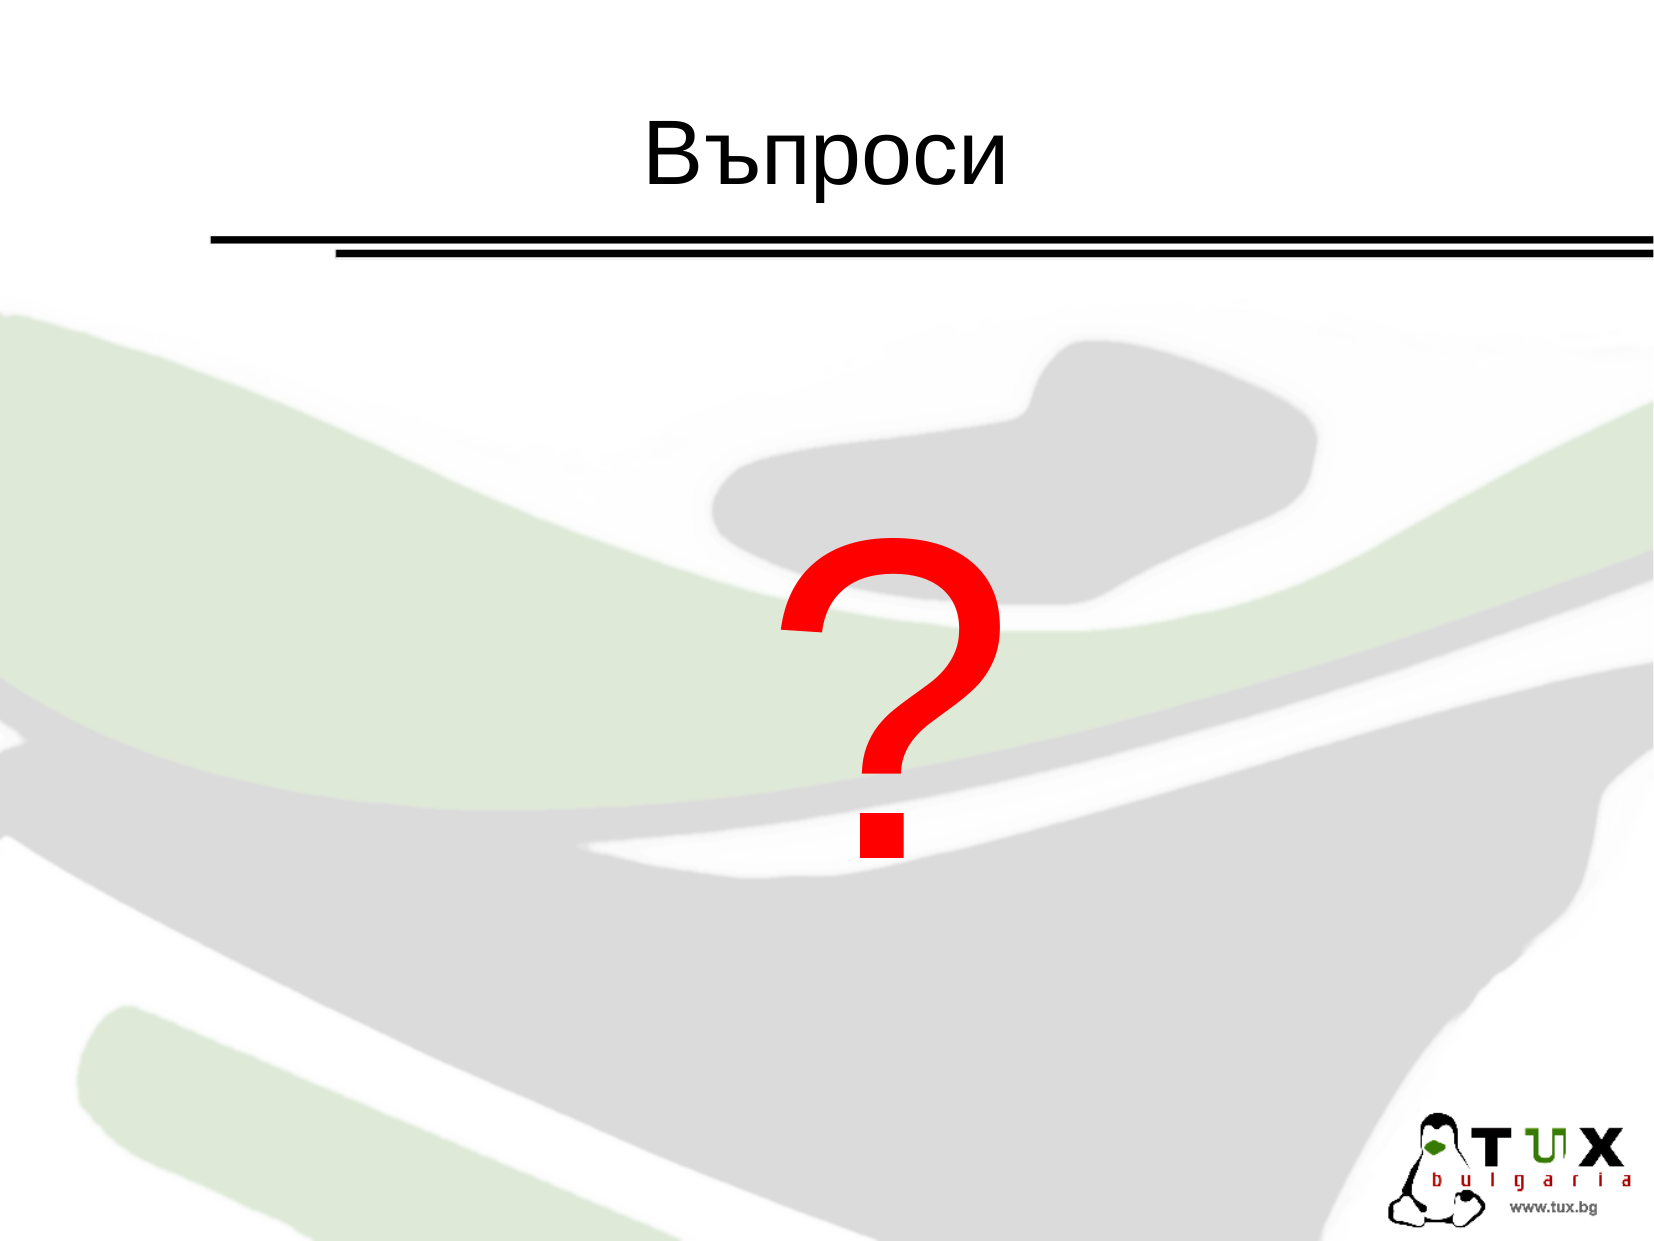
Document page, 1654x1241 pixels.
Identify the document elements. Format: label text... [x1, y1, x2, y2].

picture [0, 0, 1654, 1241]
subtitle ? [82, 308, 1571, 1091]
title Въпроси [82, 49, 1571, 257]
